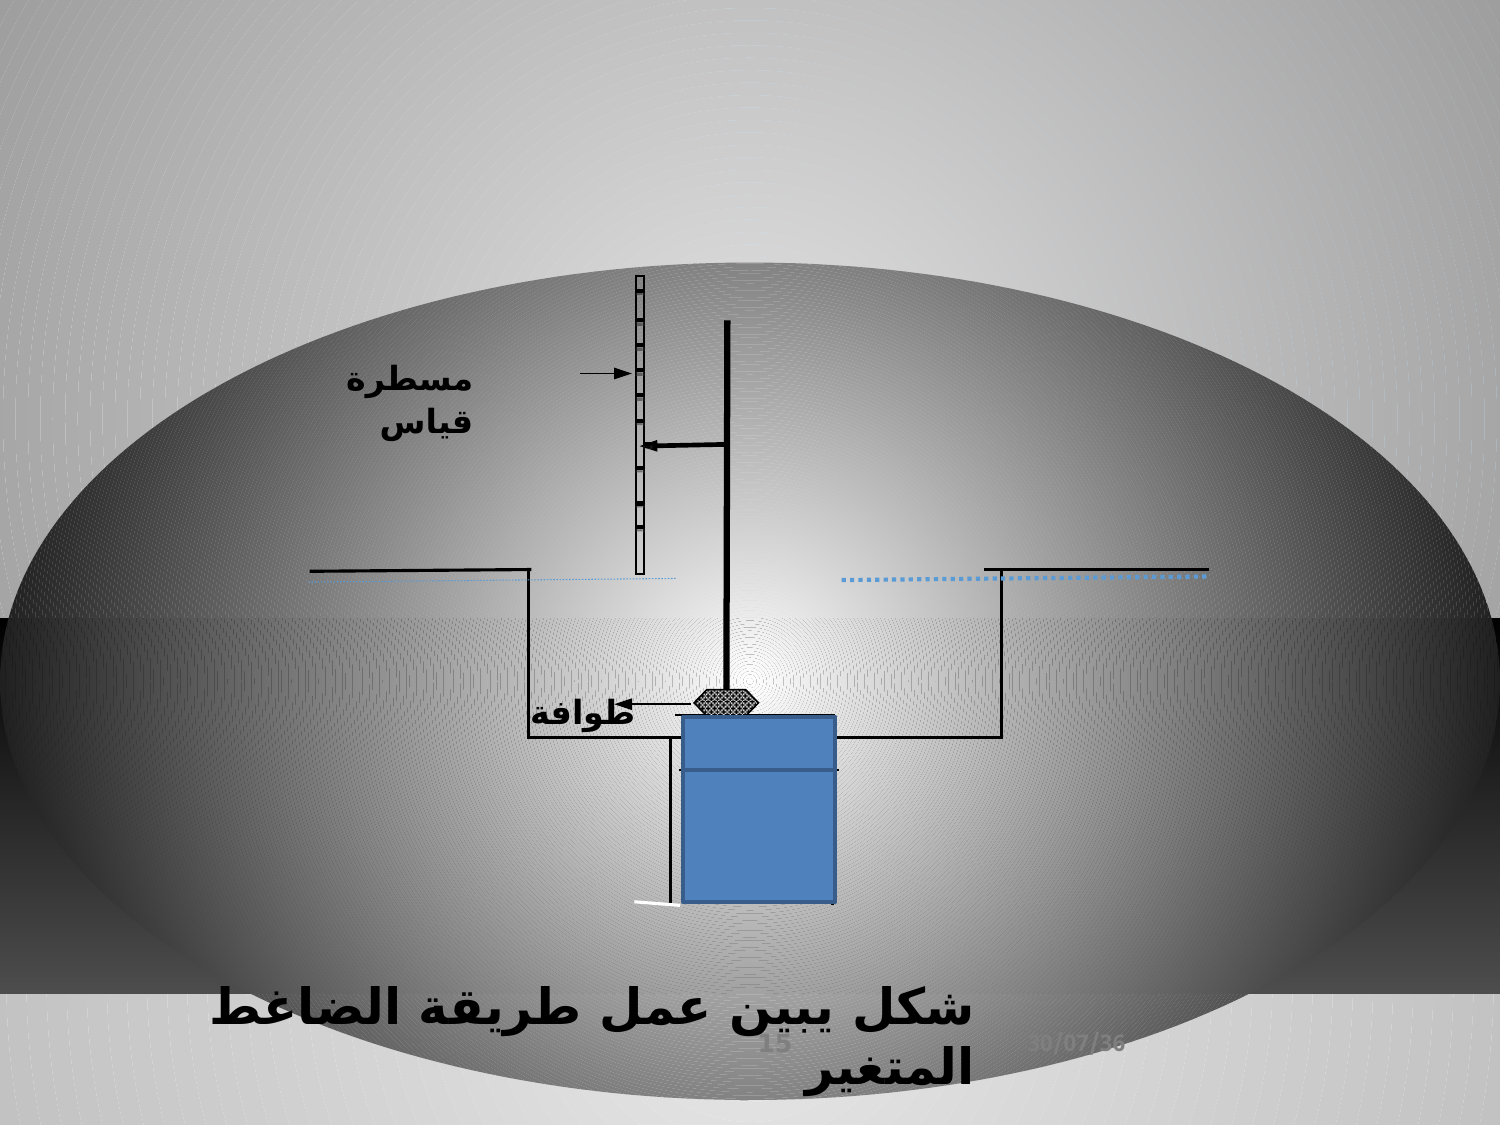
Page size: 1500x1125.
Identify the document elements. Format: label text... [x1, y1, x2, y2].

text_box شكل يبين عمل طريقة الضاغط المتغير [194, 966, 1010, 1043]
text_box مسطرة قياس [331, 347, 585, 398]
text_box [624, 1012, 925, 1073]
text_box 30/07/36 [1012, 1012, 1426, 1073]
text_box [683, 689, 835, 902]
text_box طوافة [515, 680, 668, 754]
